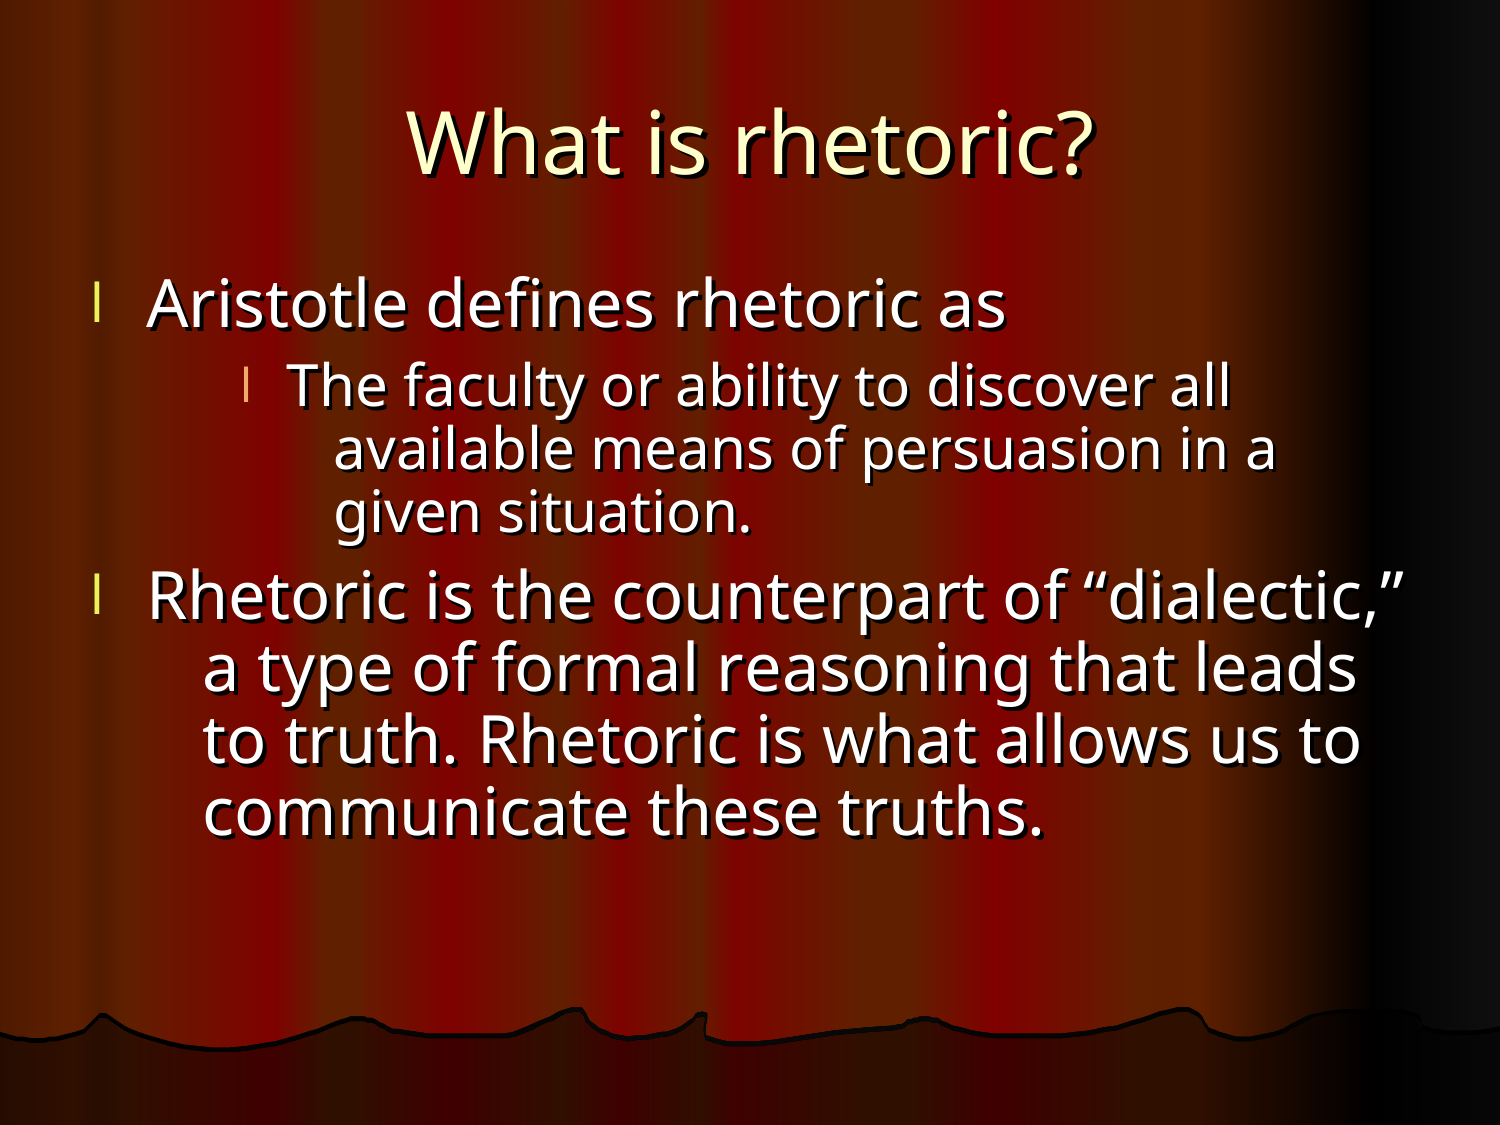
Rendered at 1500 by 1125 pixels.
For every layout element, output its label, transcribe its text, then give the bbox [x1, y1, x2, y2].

list Aristotle defines rhetoric as The faculty or ability to discover all available means of persuasion in a given situation. Rhetoric is the counterpart of “dialectic,” a type of formal reasoning that leads to truth. Rhetoric is what allows us to communicate these truths. [75, 262, 1426, 1006]
title What is rhetoric? [75, 45, 1426, 233]
